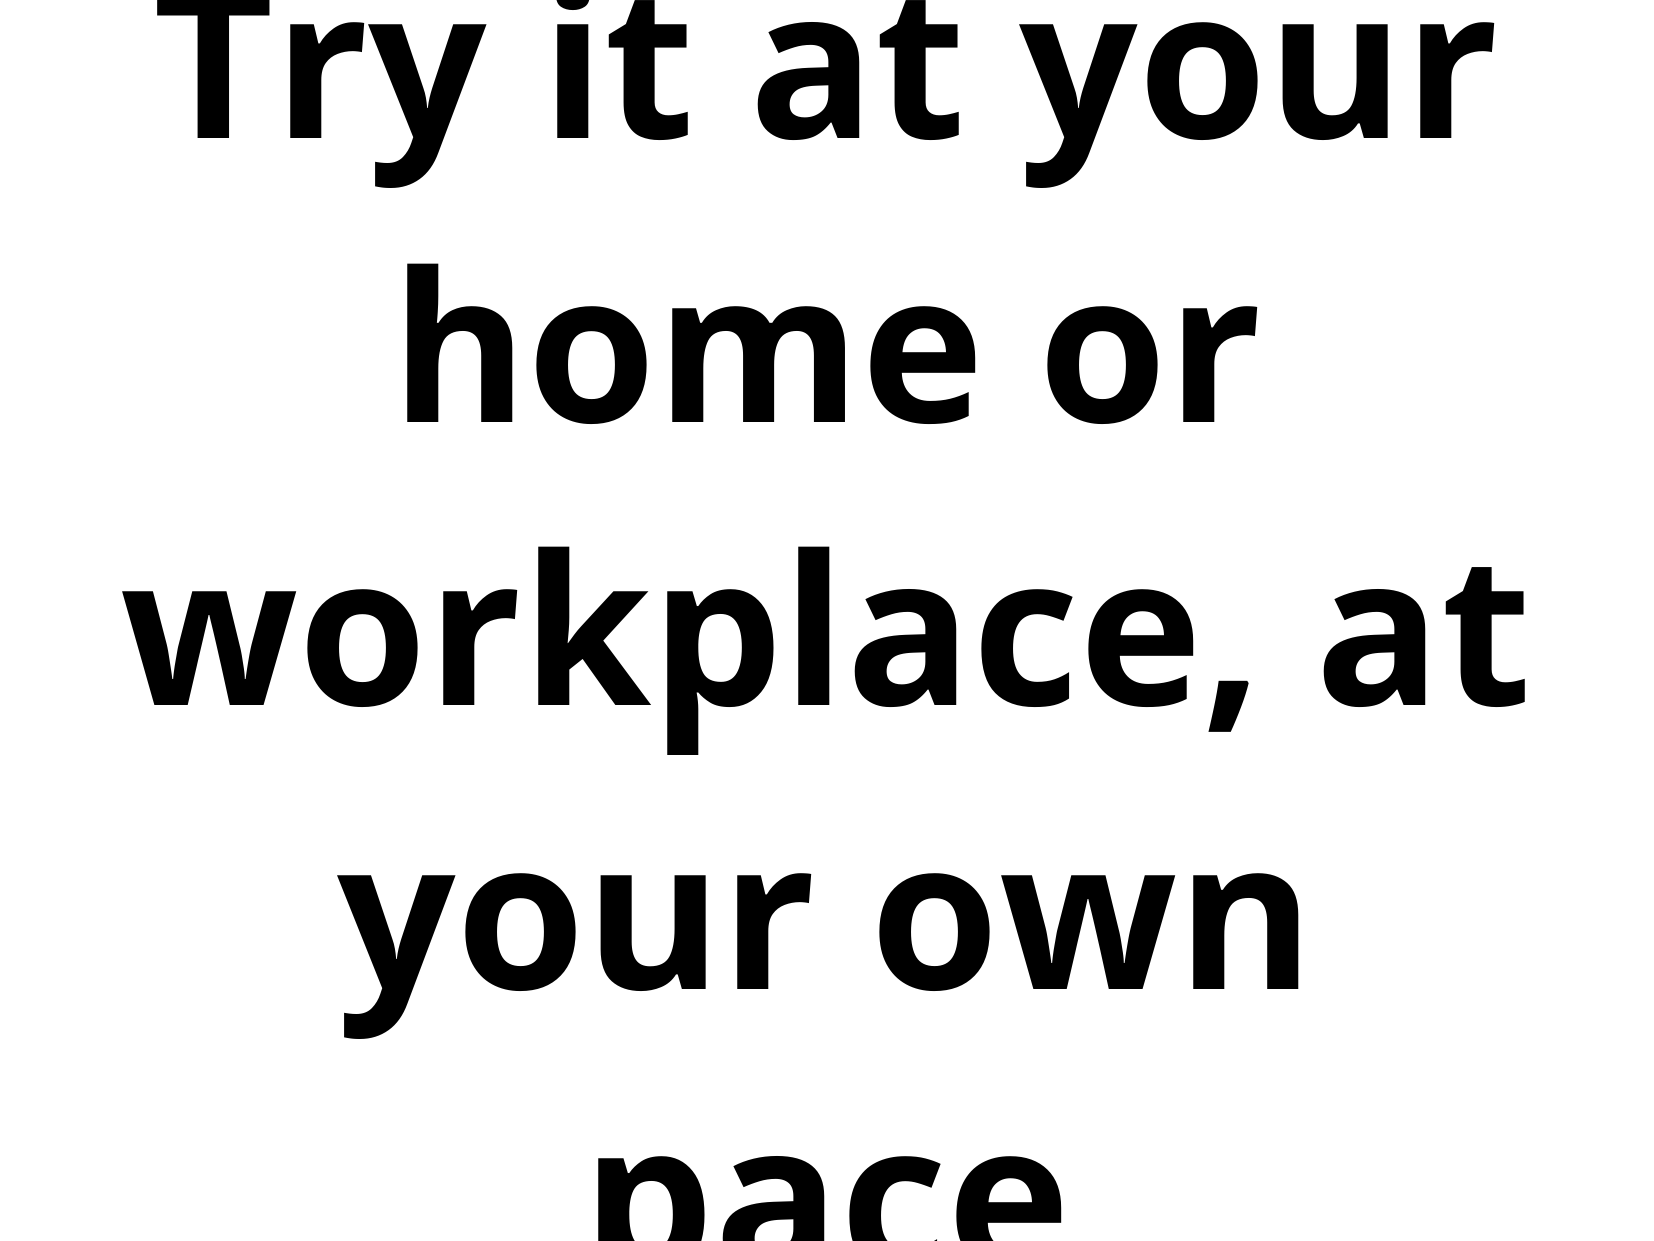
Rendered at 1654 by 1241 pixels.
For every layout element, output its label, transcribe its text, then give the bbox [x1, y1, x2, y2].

title Try it at your home or workplace, at your own pace [82, 49, 1571, 1201]
